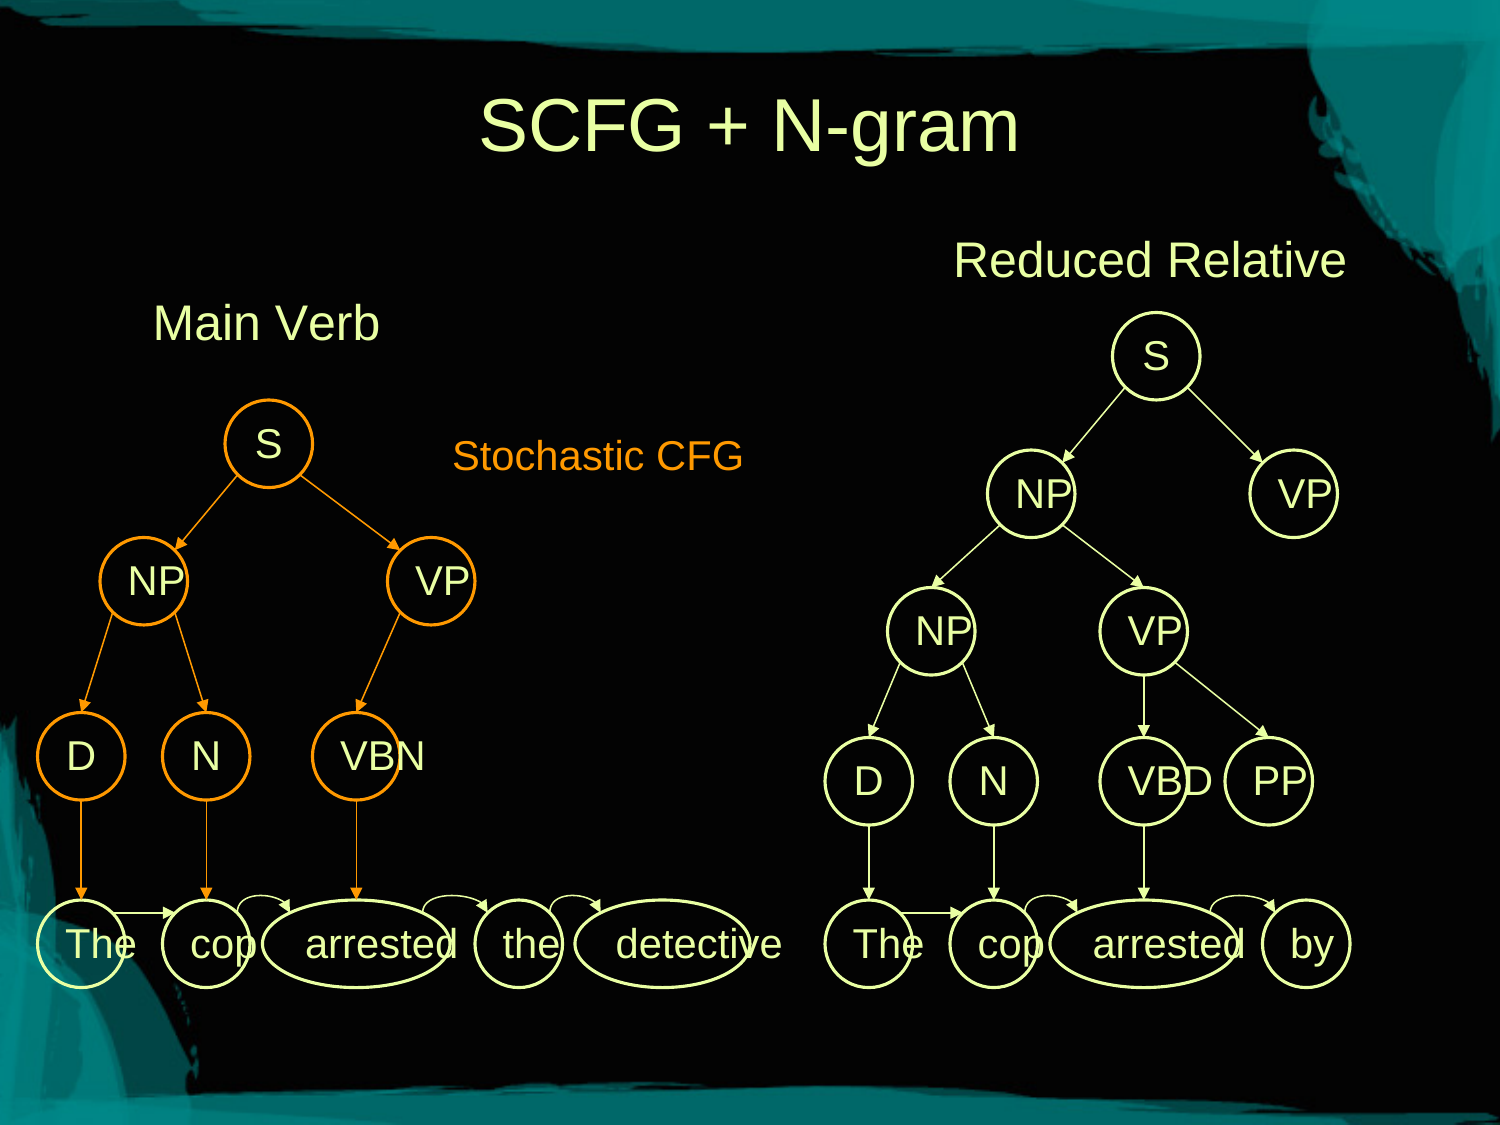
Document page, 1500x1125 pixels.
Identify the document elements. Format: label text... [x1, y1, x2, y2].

text_box cop [949, 900, 1037, 988]
text_box detective [574, 900, 751, 988]
text_box Main Verb [137, 287, 396, 359]
text_box NP [99, 537, 188, 625]
picture [0, 0, 1500, 1125]
text_box The [825, 900, 912, 988]
text_box cop [162, 900, 250, 988]
text_box VP [1099, 587, 1188, 676]
text_box Reduced Relative [938, 224, 1363, 297]
text_box VP [1249, 450, 1338, 538]
text_box NP [987, 450, 1075, 538]
text_box cop [240, 938, 250, 956]
text_box N [949, 737, 1038, 826]
text_box by [1262, 900, 1351, 988]
text_box arrested [1049, 900, 1237, 988]
text_box S [225, 399, 313, 488]
text_box Stochastic CFG [437, 425, 760, 487]
text_box D [37, 712, 126, 801]
text_box NP [887, 587, 976, 676]
text_box N [162, 712, 250, 801]
text_box D [825, 737, 913, 826]
text_box S [1112, 312, 1201, 400]
text_box VP [387, 537, 475, 625]
text_box The [37, 900, 125, 988]
text_box arrested [1228, 938, 1238, 956]
text_box cop [1027, 938, 1038, 956]
text_box arrested [441, 938, 451, 956]
title SCFG + N-gram [112, 37, 1388, 213]
text_box arrested [262, 900, 449, 988]
text_box VBN [312, 712, 398, 801]
text_box PP [1224, 737, 1313, 826]
text_box VBD [1099, 737, 1186, 826]
text_box the [474, 900, 563, 988]
